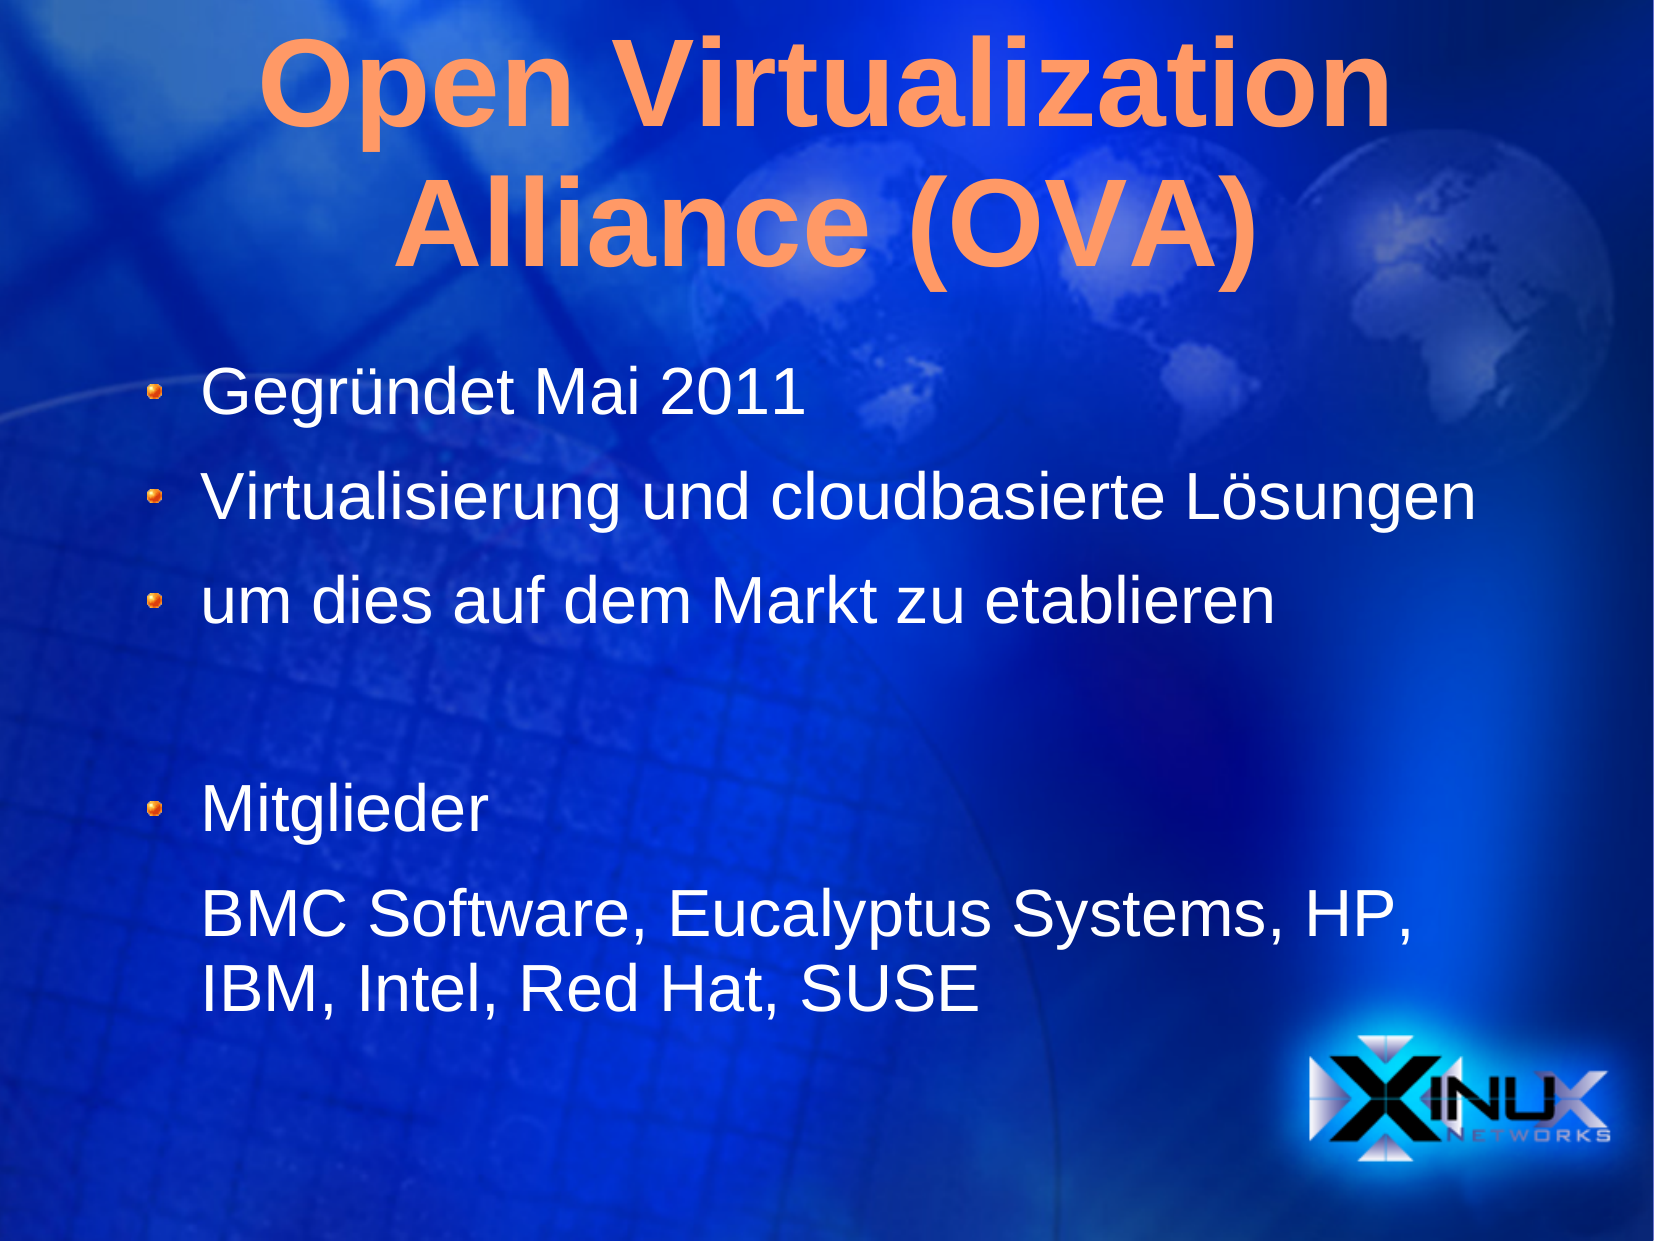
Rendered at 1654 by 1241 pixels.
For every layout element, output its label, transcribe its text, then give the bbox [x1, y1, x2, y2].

title Open Virtualization Alliance (OVA) [82, 0, 1571, 314]
picture [0, 0, 1654, 1241]
list Gegründet Mai 2011 Virtualisierung und cloudbasierte Lösungen um dies auf dem Markt zu etablieren Mitglieder BMC Software, Eucalyptus Systems, HP, IBM, Intel, Red Hat, SUSE [59, 354, 1548, 1159]
